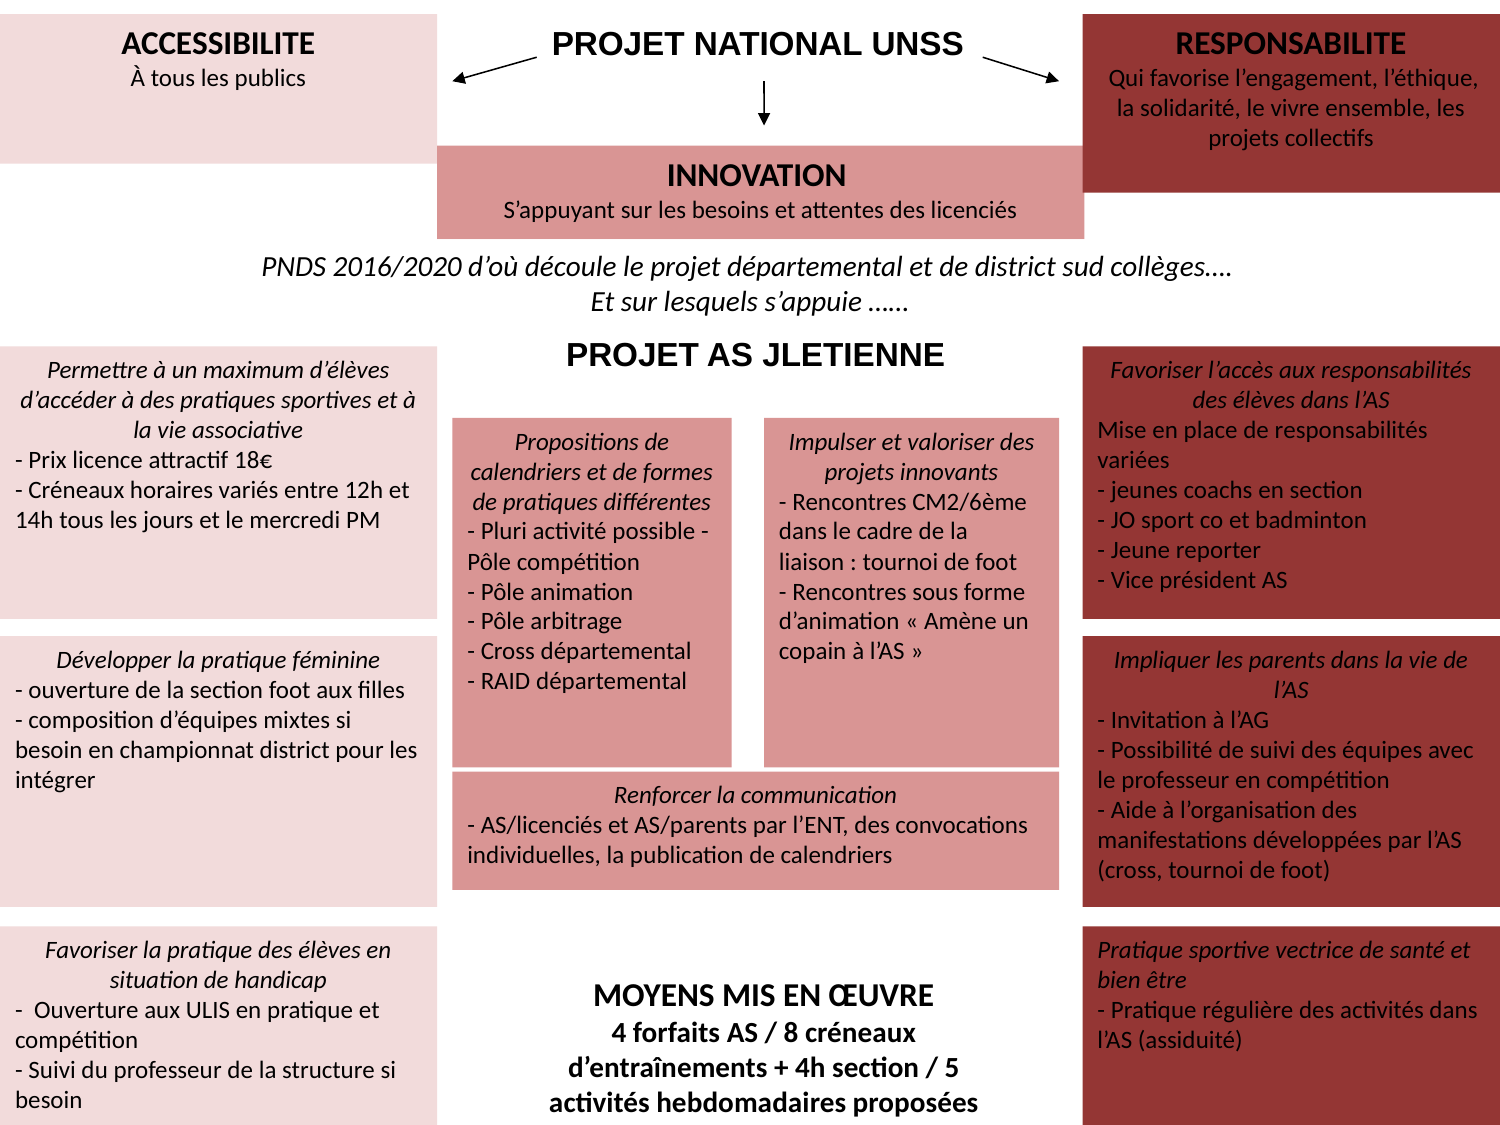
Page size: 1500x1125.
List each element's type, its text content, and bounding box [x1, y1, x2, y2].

text_box PROJET NATIONAL UNSS [536, 14, 980, 115]
text_box Renforcer la communication - AS/licenciés et AS/parents par l’ENT, des convocations individuelles, la publication de calendriers [452, 771, 1060, 890]
text_box Favoriser la pratique des élèves en situation de handicap - Ouverture aux ULIS en pratique et compétition - Suivi du professeur de la structure si besoin [0, 926, 438, 1125]
text_box Permettre à un maximum d’élèves d’accéder à des pratiques sportives et à la vie associative - Prix licence attractif 18€ - Créneaux horaires variés entre 12h et 14h tous les jours et le mercredi PM [0, 346, 438, 619]
text_box Propositions de calendriers et de formes de pratiques différentes - Pluri activité possible - Pôle compétition - Pôle animation - Pôle arbitrage - Cross départemental - RAID départemental [452, 426, 732, 768]
text_box INNOVATION S’appuyant sur les besoins et attentes des licenciés [437, 145, 1085, 239]
text_box Impulser et valoriser des projets innovants - Rencontres CM2/6ème dans le cadre de la liaison : tournoi de foot - Rencontres sous forme d’animation « Amène un copain à l’AS » [764, 426, 1060, 768]
text_box PNDS 2016/2020 d’où découle le projet départemental et de district sud collèges…. Et sur lesquels s’appuie …… [0, 239, 1500, 325]
text_box Développer la pratique féminine - ouverture de la section foot aux filles - composition d’équipes mixtes si besoin en championnat district pour les intégrer [0, 636, 438, 907]
text_box RESPONSABILITE Qui favorise l’engagement, l’éthique, la solidarité, le vivre ensemble, les projets collectifs [1082, 14, 1500, 193]
text_box MOYENS MIS EN ŒUVRE 4 forfaits AS / 8 créneaux d’entraînements + 4h section / 5 activités hebdomadaires proposées [515, 926, 1013, 1088]
text_box Favoriser l’accès aux responsabilités des élèves dans l’AS Mise en place de responsabilités variées - jeunes coachs en section - JO sport co et badminton - Jeune reporter - Vice président AS [1082, 346, 1500, 619]
text_box Impliquer les parents dans la vie de l’AS - Invitation à l’AG - Possibilité de suivi des équipes avec le professeur en compétition - Aide à l’organisation des manifestations développées par l’AS (cross, tournoi de foot) [1082, 636, 1500, 907]
text_box PROJET AS JLETIENNE [452, 305, 1060, 426]
text_box ACCESSIBILITE À tous les publics [0, 14, 438, 164]
text_box Pratique sportive vectrice de santé et bien être - Pratique régulière des activités dans l’AS (assiduité) [1082, 926, 1500, 1125]
